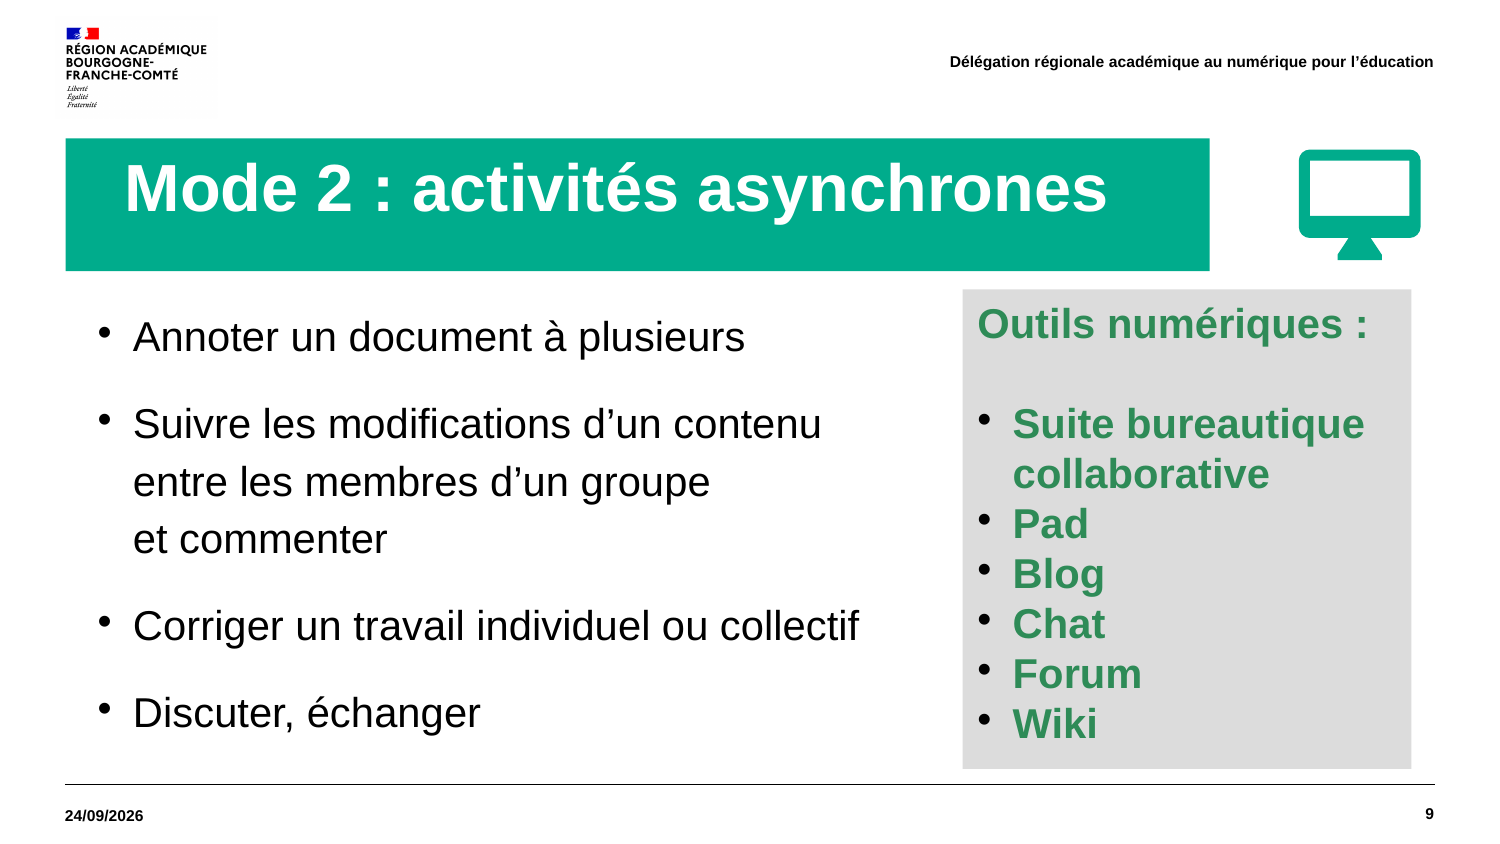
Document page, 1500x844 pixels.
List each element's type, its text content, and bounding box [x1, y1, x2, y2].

text_box 03/02/2022 [64, 786, 83, 843]
text_box Mode 2 : activités asynchrones [65, 138, 1210, 272]
text_box Outils numériques : Suite bureautique collaborative Pad Blog Chat Forum Wiki [962, 289, 1412, 769]
text_box Délégation régionale académique au numérique pour l’éducation [470, 32, 1434, 90]
picture [55, 16, 218, 119]
text_box Annoter un document à plusieurs Suivre les modifications d’un contenu entre les membres d’un groupe et commenter Corriger un travail individuel ou collectif Discuter, échanger [83, 295, 1333, 844]
text_box <numéro> [1333, 784, 1434, 843]
